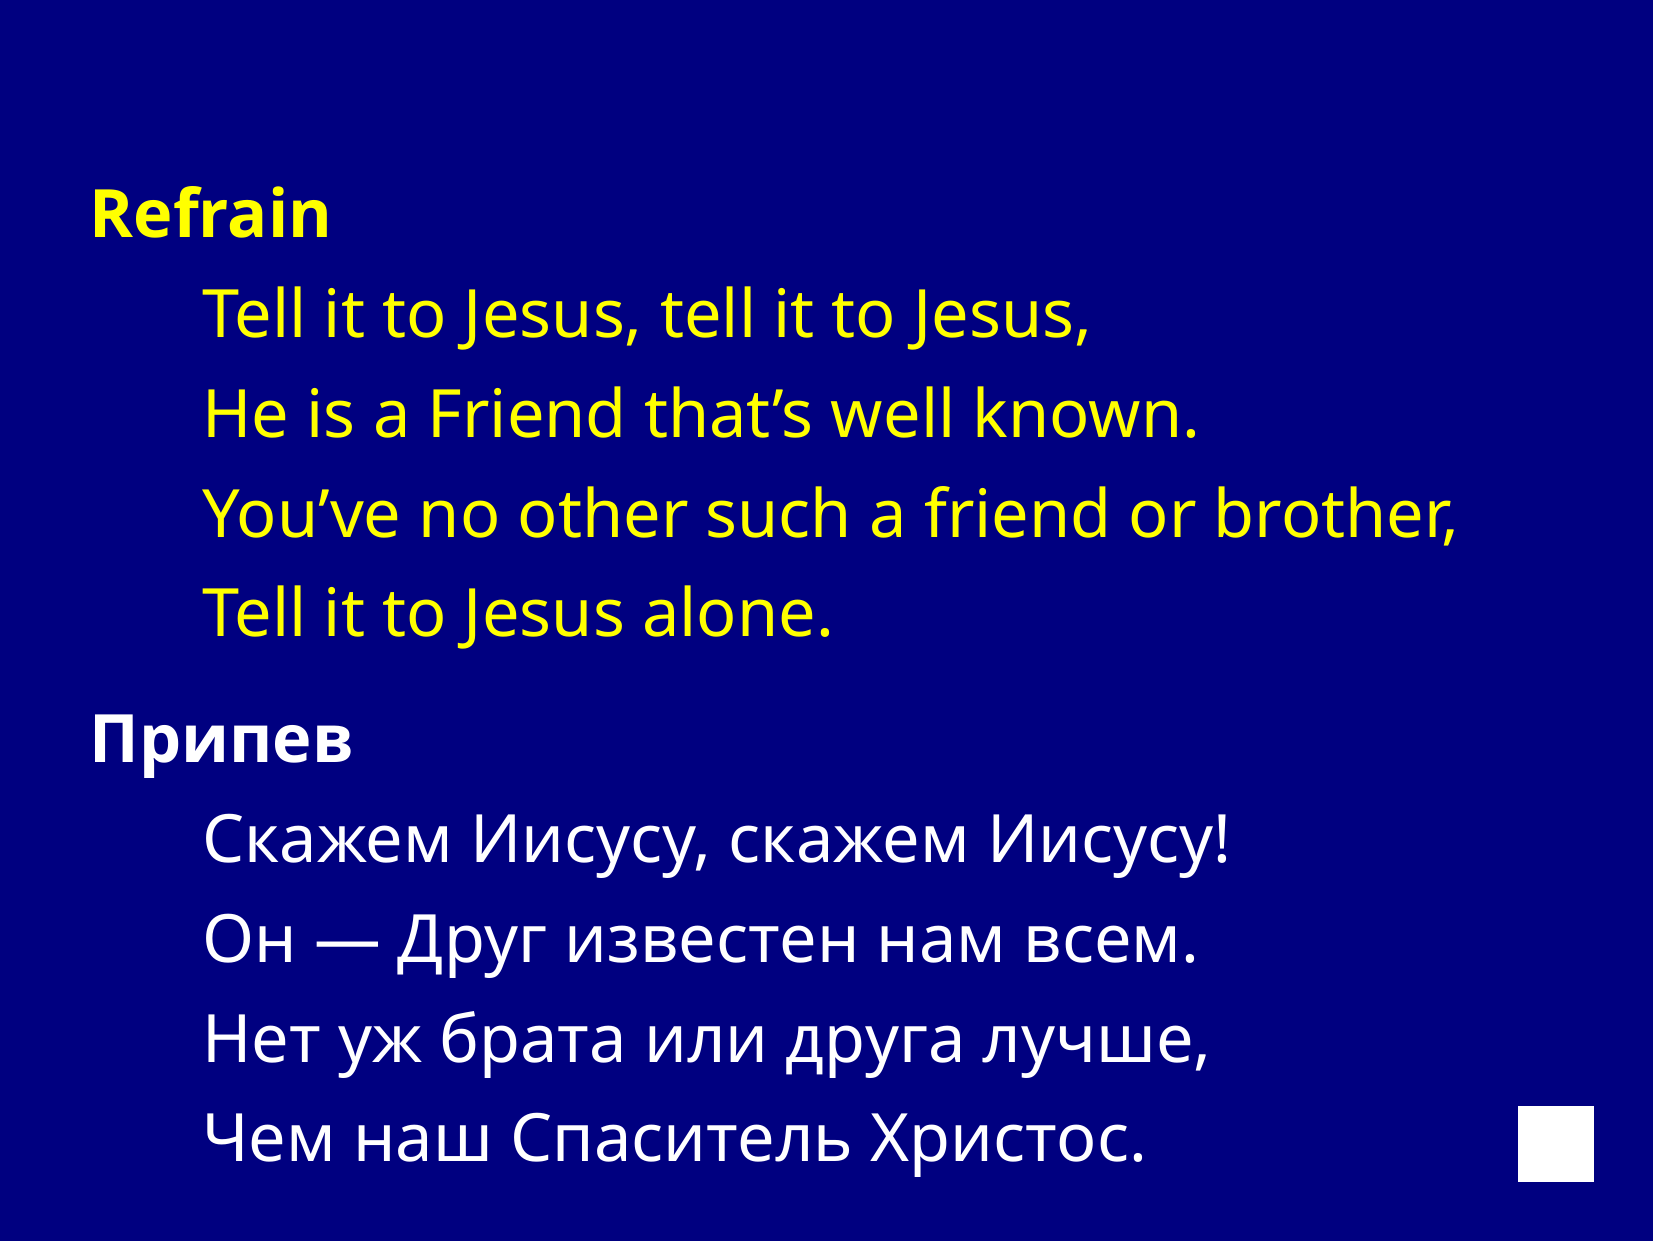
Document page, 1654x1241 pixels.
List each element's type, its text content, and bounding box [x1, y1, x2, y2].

text_box [1518, 1106, 1594, 1182]
text_box Припев Скажем Иисусу, скажем Иисусу! Он — Друг известен нам всем. Нет уж брата или друга лучше, Чем наш Спаситель Христос. [75, 675, 1576, 1163]
text_box Refrain Tell it to Jesus, tell it to Jesus, He is a Friend that’s well known. You’ve no other such a friend or brother, Tell it to Jesus alone. [75, 150, 1653, 638]
